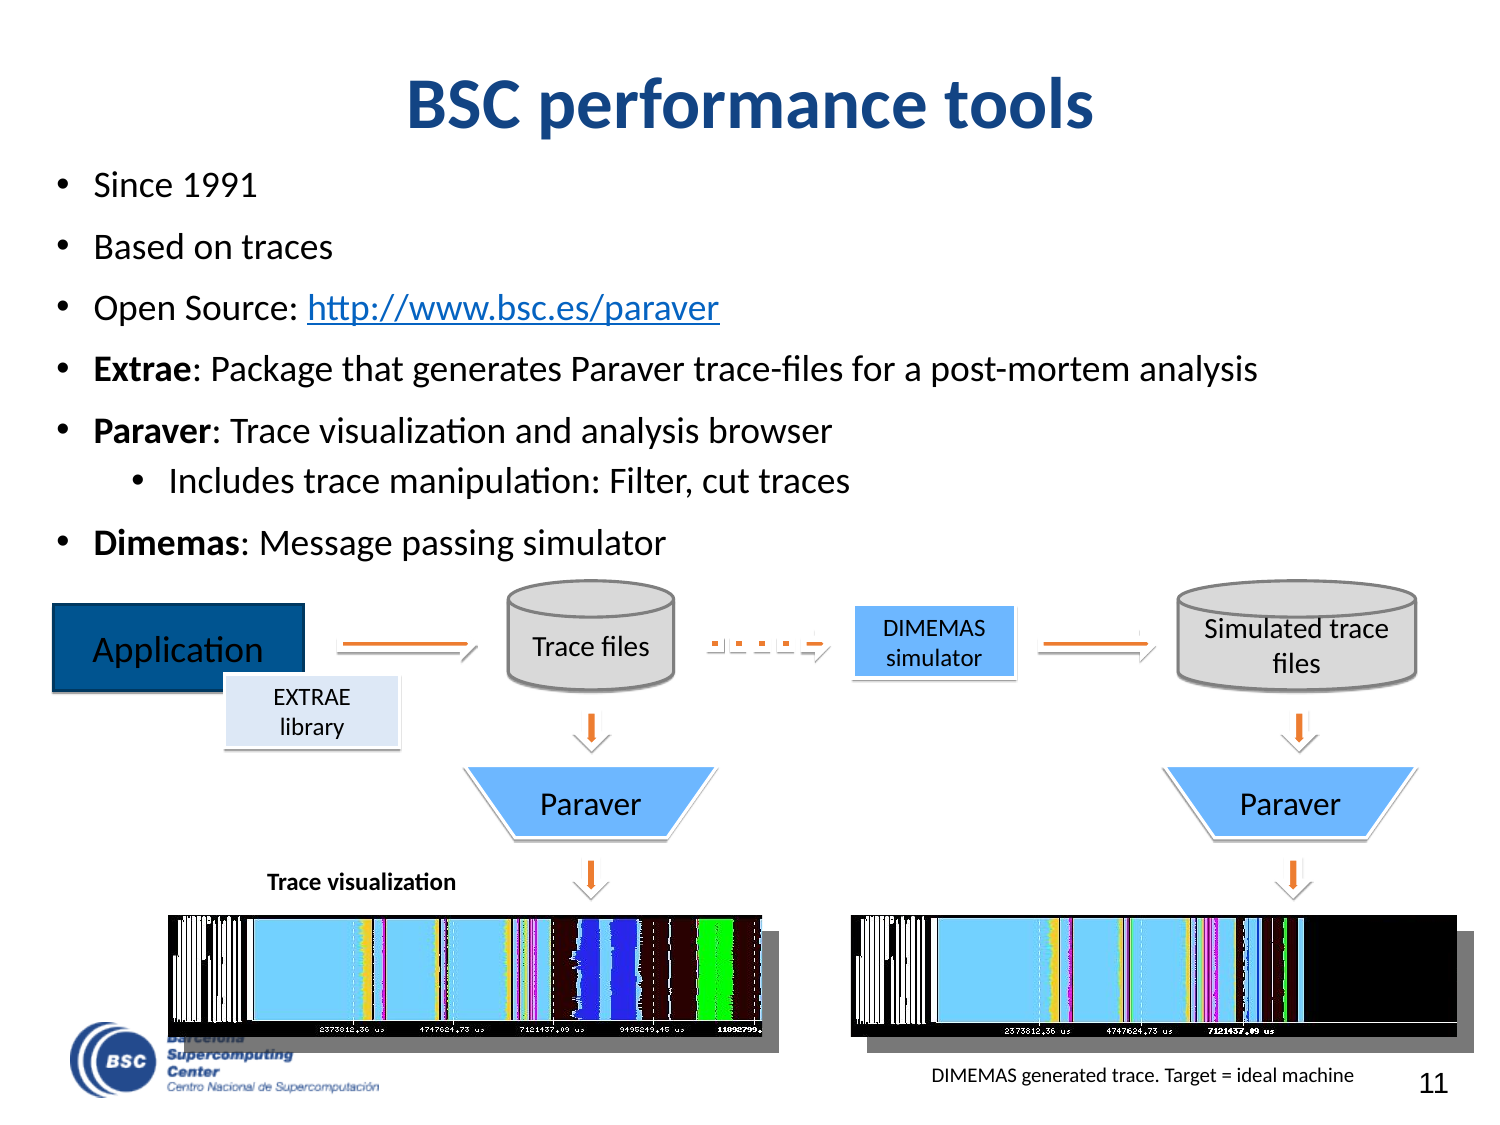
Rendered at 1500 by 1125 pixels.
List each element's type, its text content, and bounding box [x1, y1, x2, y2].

text_box Simulated trace files [1178, 580, 1416, 690]
picture [168, 915, 763, 1037]
text_box [579, 710, 605, 748]
title BSC performance tools [76, 35, 1427, 157]
text_box Trace files [508, 580, 674, 690]
text_box [803, 633, 829, 654]
text_box [756, 638, 769, 650]
text_box [578, 857, 604, 895]
text_box EXTRAE library [225, 674, 400, 747]
text_box Paraver [464, 765, 718, 838]
text_box [1286, 710, 1312, 748]
picture [850, 915, 1457, 1037]
text_box [1280, 857, 1306, 895]
slide_number 1 [1403, 1038, 1494, 1125]
text_box Application [53, 605, 303, 690]
text_box DIMEMAS simulator [853, 605, 1016, 678]
text_box DIMEMAS generated trace. Target = ideal machine [867, 1053, 1403, 1095]
text_box [339, 633, 473, 654]
text_box [709, 638, 722, 650]
text_box Since 1991 Based on traces Open Source: http://www.bsc.es/paraver Extrae: Package that generates Paraver trace-files for a post-mortem analysis Paraver: Trace visualization and analysis browser Includes trace manipulation: Filter, cut traces Dimemas: Message passing simulator [41, 157, 1457, 1043]
text_box [732, 638, 745, 650]
picture [70, 1043, 379, 1098]
text_box Trace visualization [168, 857, 556, 903]
text_box [779, 638, 792, 650]
text_box [1040, 633, 1154, 654]
text_box Paraver [1163, 765, 1418, 838]
